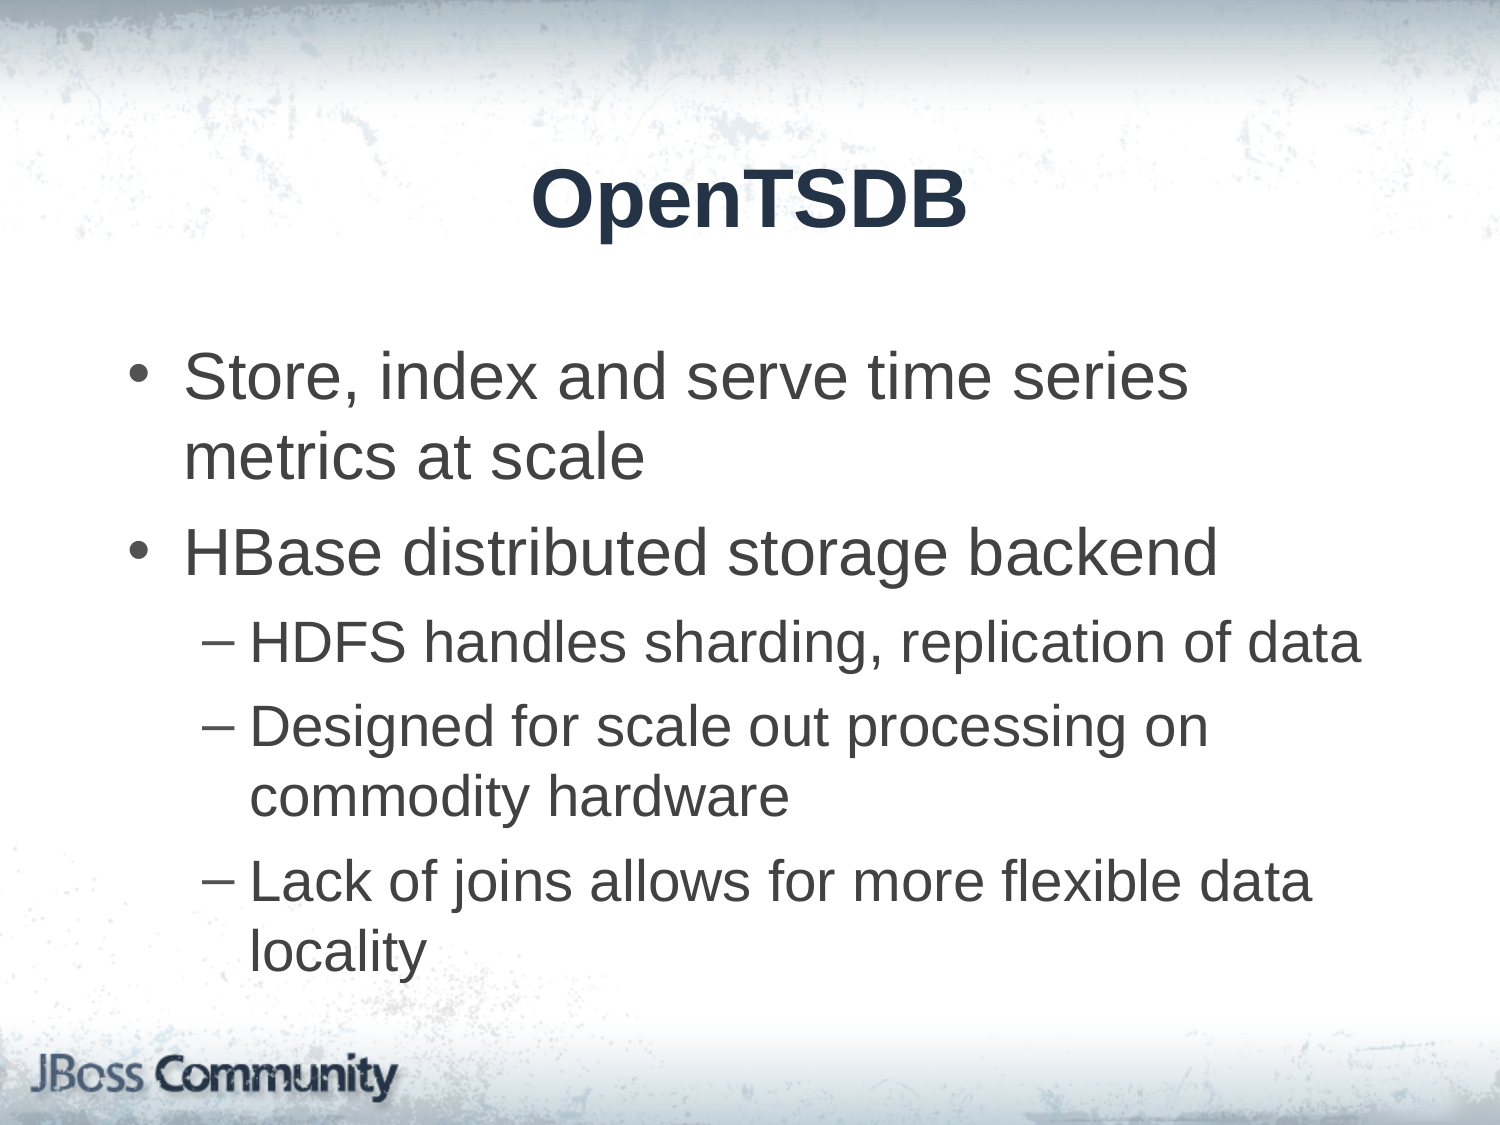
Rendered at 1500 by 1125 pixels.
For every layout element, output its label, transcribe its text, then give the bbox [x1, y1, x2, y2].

list Store, index and serve time series metrics at scale HBase distributed storage backend HDFS handles sharding, replication of data Designed for scale out processing on commodity hardware Lack of joins allows for more flexible data locality [112, 324, 1388, 1083]
title OpenTSDB [112, 76, 1388, 312]
picture [0, 0, 1500, 1125]
